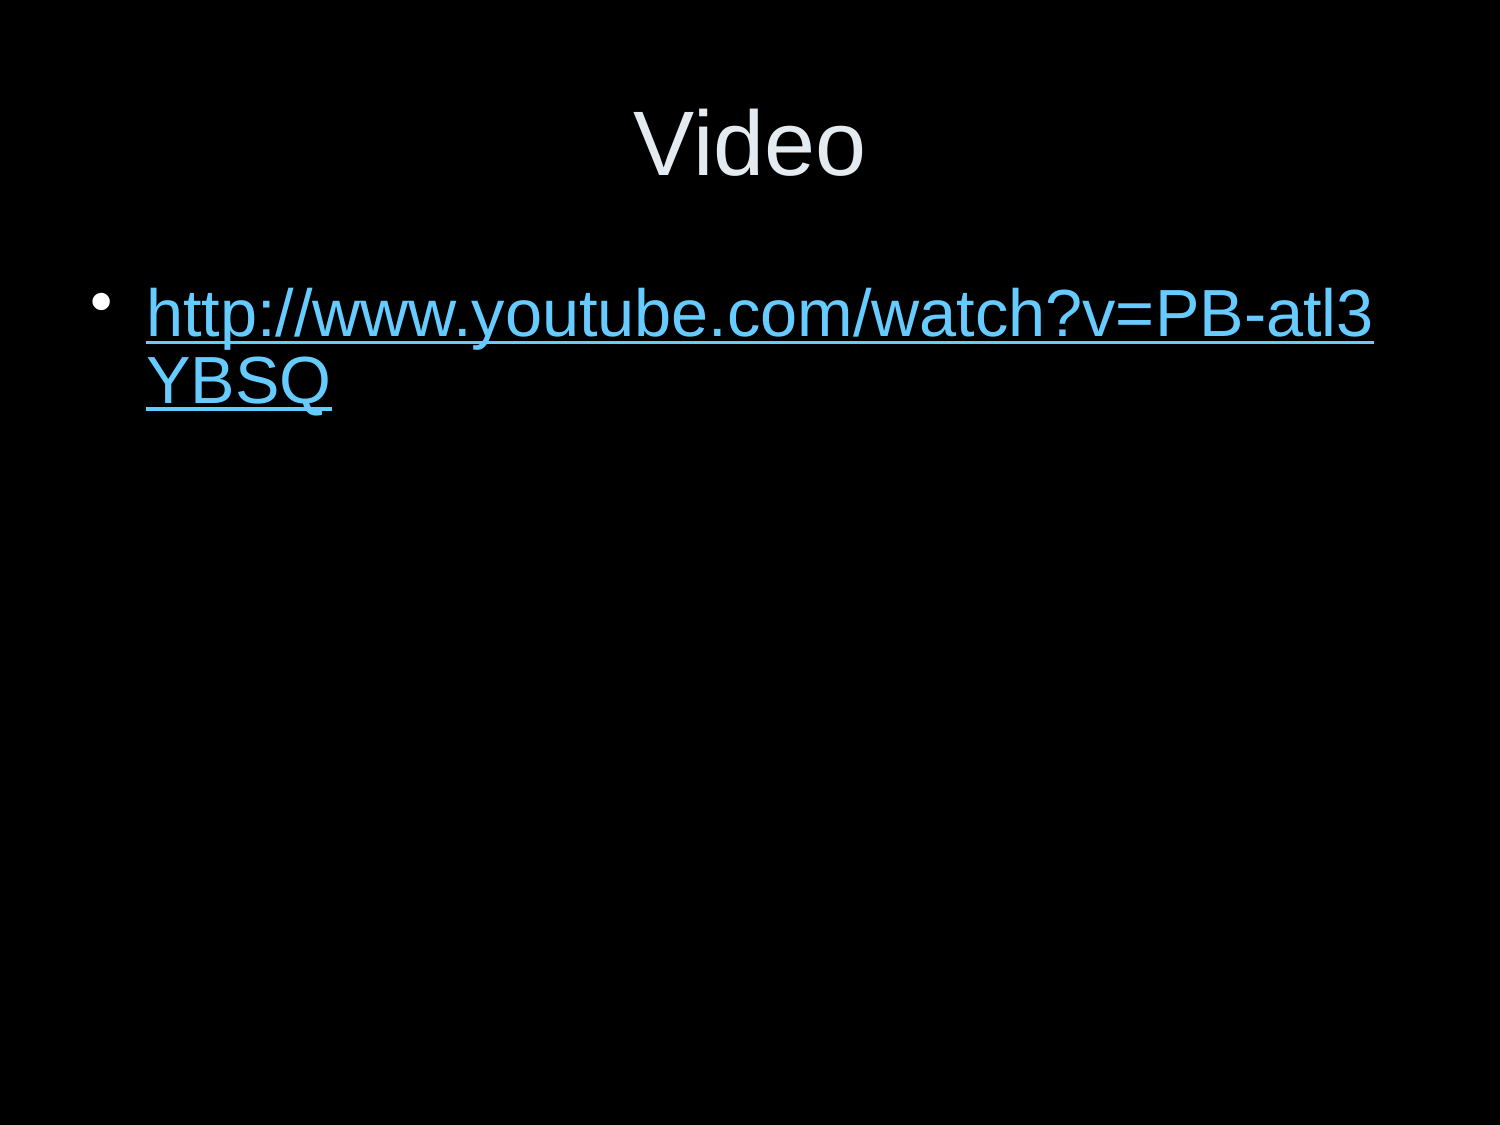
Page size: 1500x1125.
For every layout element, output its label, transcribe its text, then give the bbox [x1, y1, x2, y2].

title Video [75, 45, 1425, 233]
list http://www.youtube.com/watch?v=PB-atl3YBSQ [75, 262, 1425, 1005]
